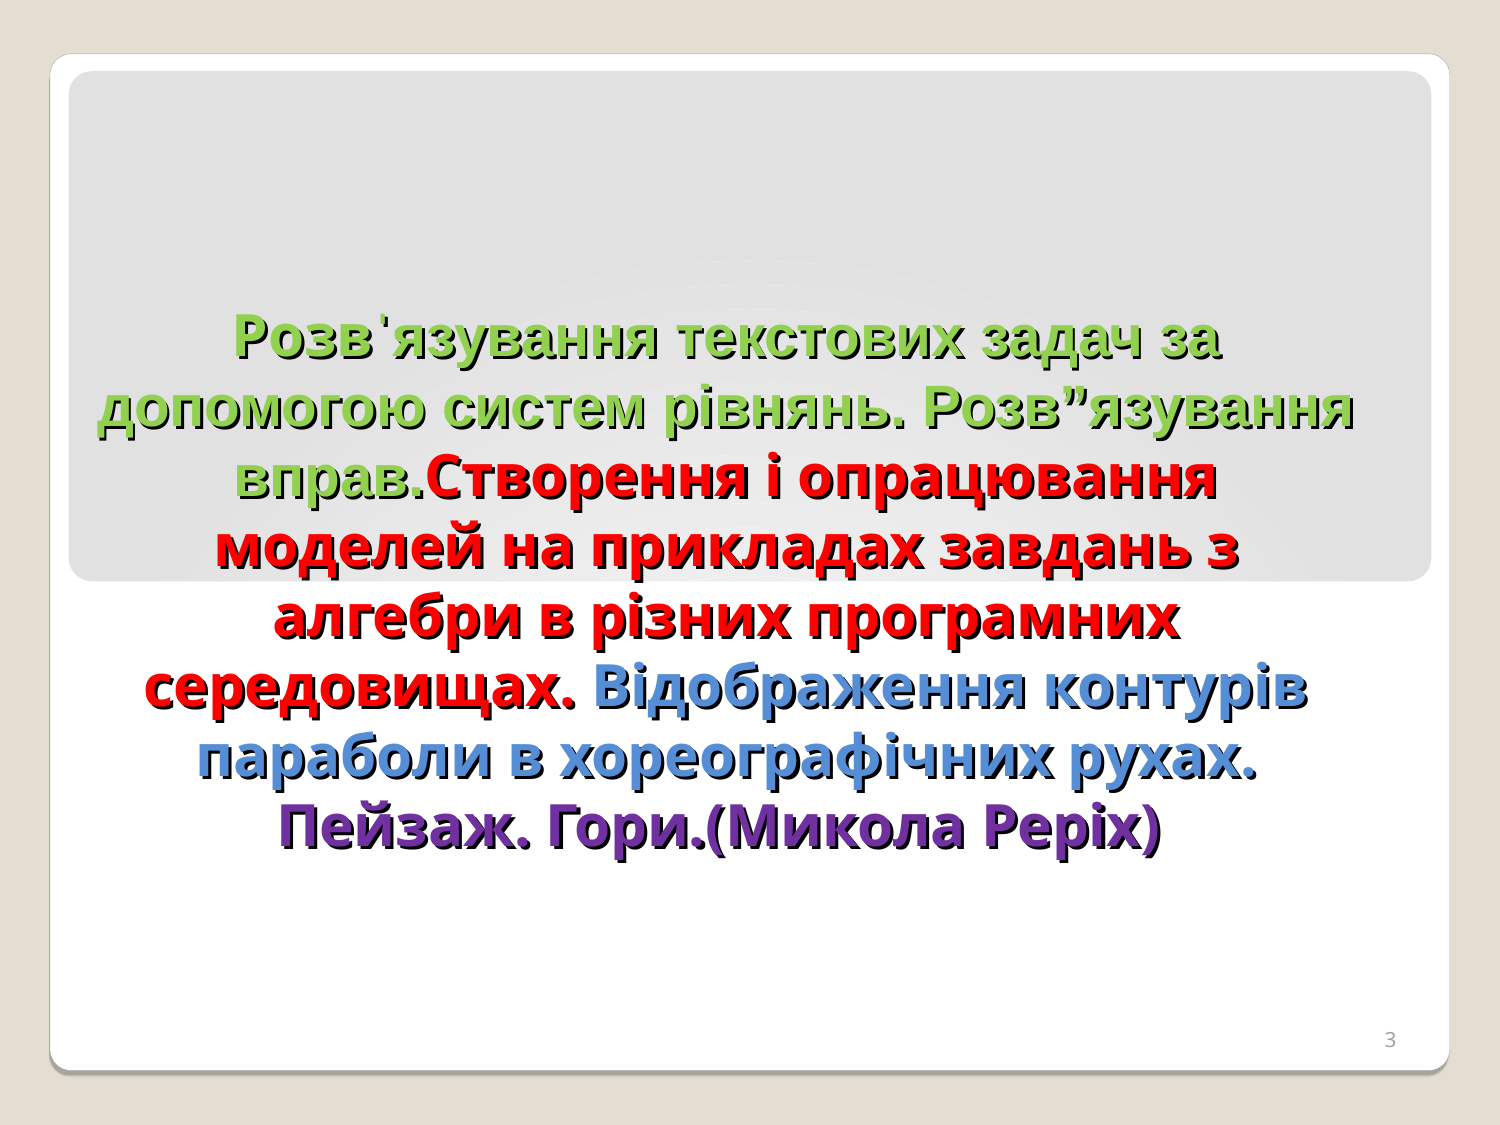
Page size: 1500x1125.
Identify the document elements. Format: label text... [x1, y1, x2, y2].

text_box [1369, 1002, 1445, 1063]
title Розвˈязування текстових задач за допомогою систем рівнянь. Розв”язування вправ.Створення і опрацювання моделей на прикладах завдань з алгебри в різних програмних середовищах. Відображення контурів параболи в хореографічних рухах. Пейзаж. Гори.(Микола Реріх) [88, 290, 1364, 772]
